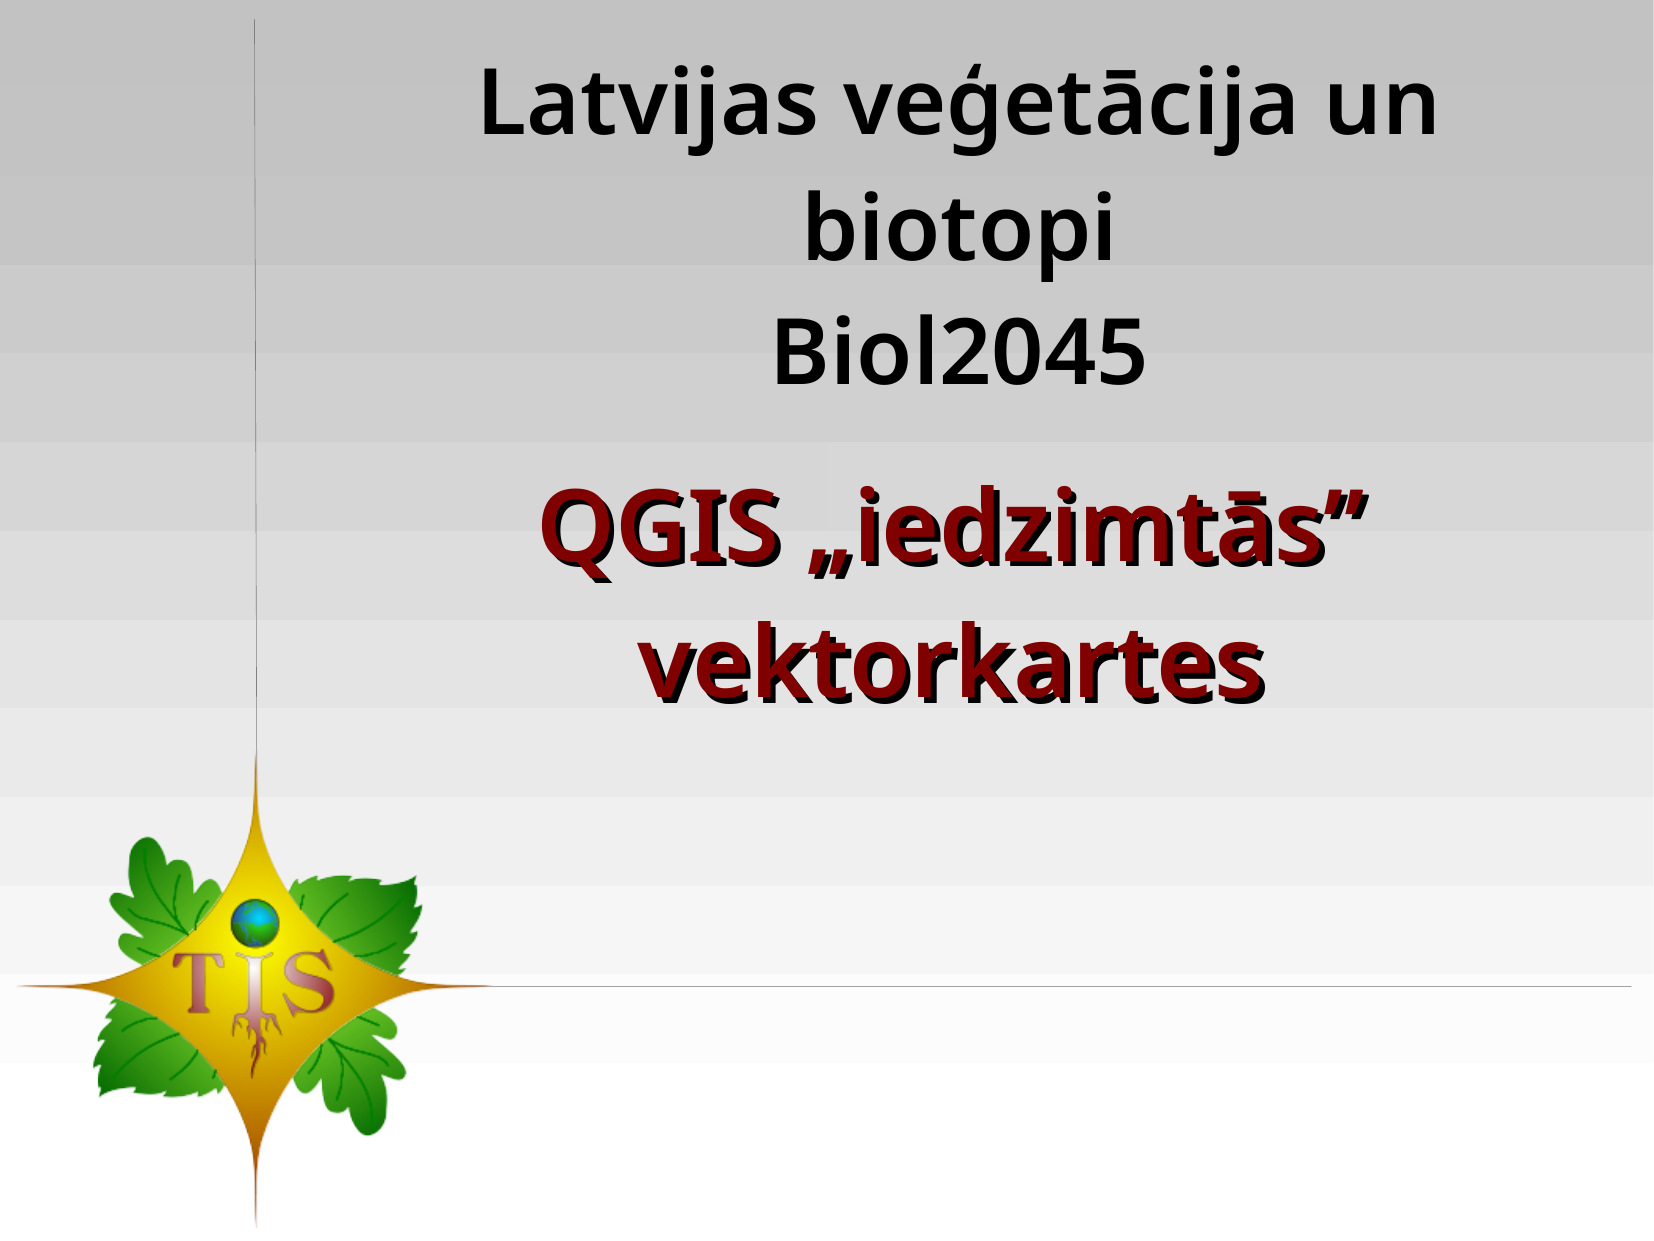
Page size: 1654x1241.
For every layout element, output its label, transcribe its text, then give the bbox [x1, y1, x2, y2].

picture [0, 0, 1654, 1241]
title QGIS „iedzimtās” vektorkartes [295, 324, 1607, 857]
